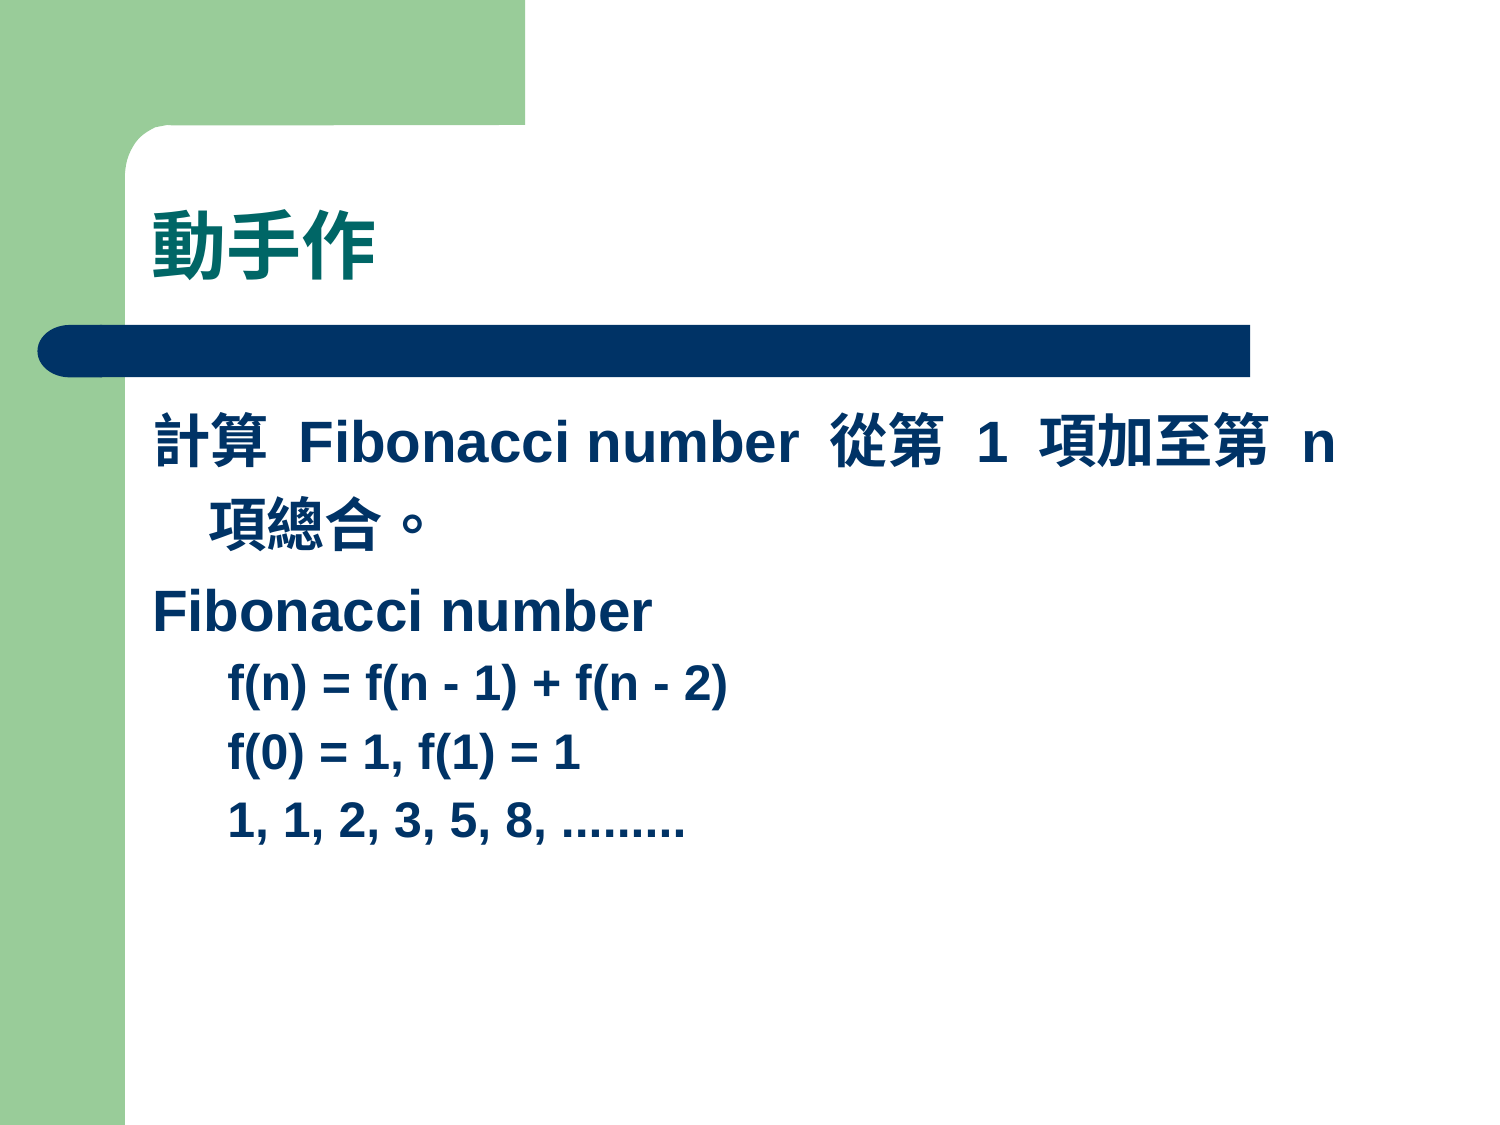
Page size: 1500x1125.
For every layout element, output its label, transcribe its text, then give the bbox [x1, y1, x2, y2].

list 計算 Fibonacci number 從第 1 項加至第 n 項總合。 Fibonacci number f(n) = f(n - 1) + f(n - 2) f(0) = 1, f(1) = 1 1, 1, 2, 3, 5, 8, ......... [137, 387, 1400, 999]
title 動手作 [136, 136, 1414, 301]
